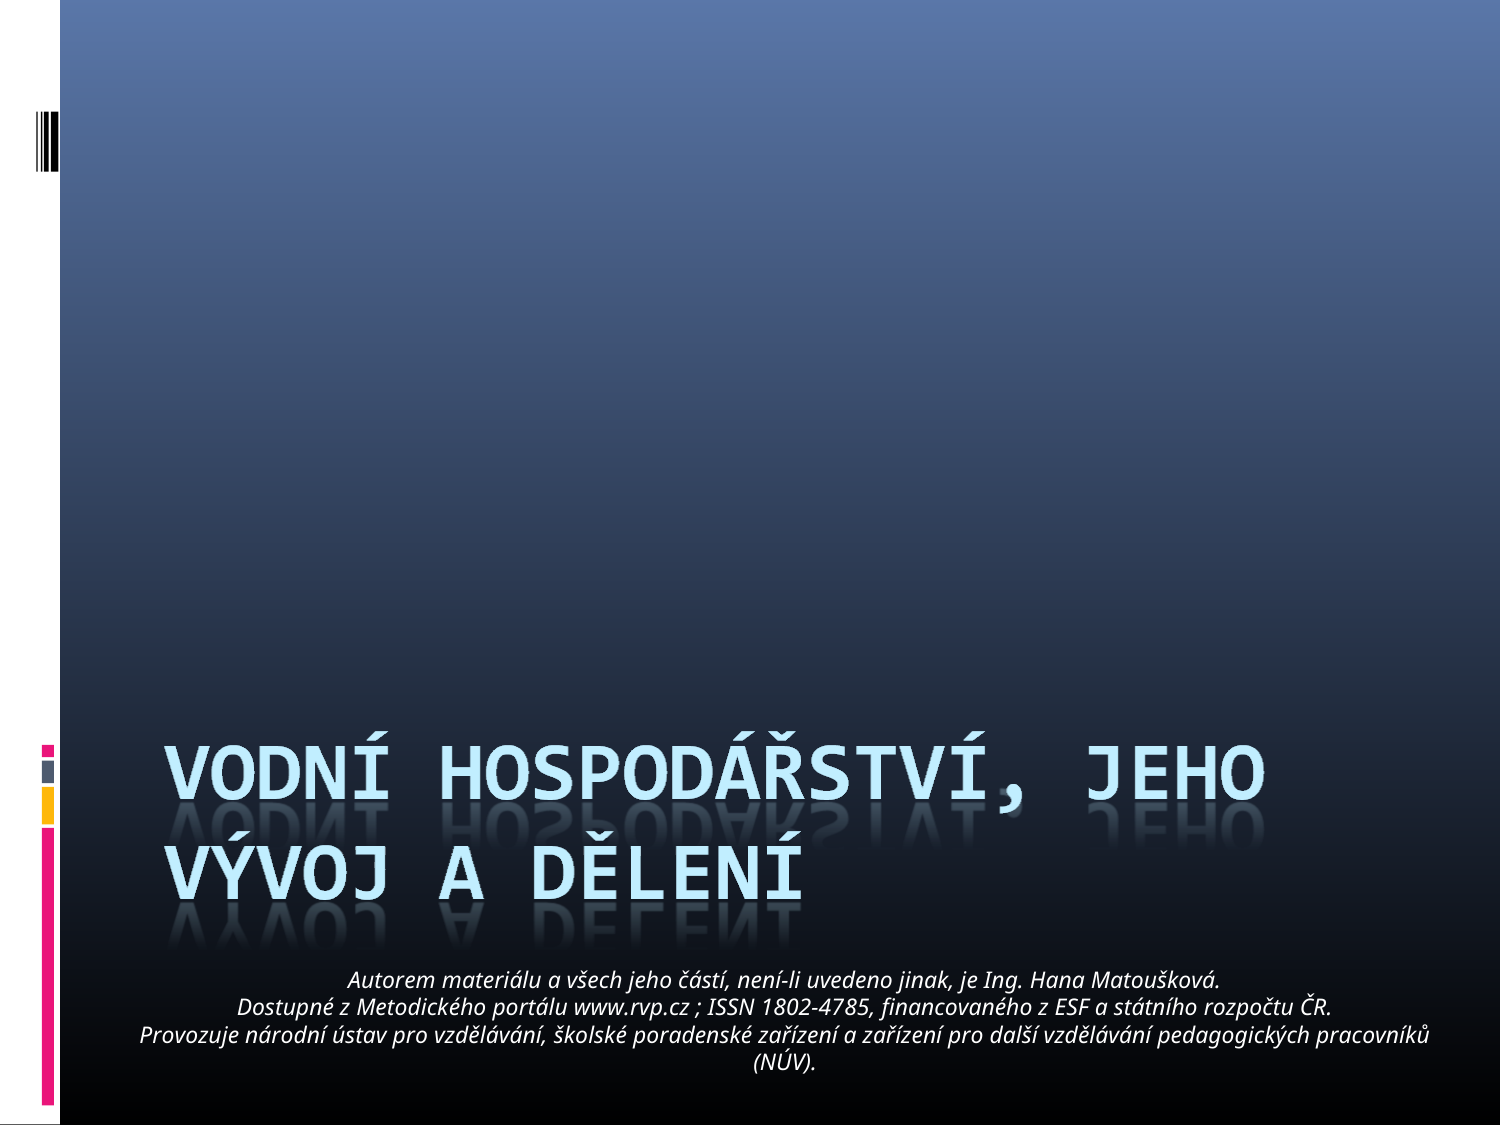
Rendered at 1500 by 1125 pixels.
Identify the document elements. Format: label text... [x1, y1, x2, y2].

text_box Autorem materiálu a všech jeho částí, není-li uvedeno jinak, je Ing. Hana Matoušková. Dostupné z Metodického portálu www.rvp.cz ; ISSN 1802-4785, financovaného z ESF a státního rozpočtu ČR. Provozuje národní ústav pro vzdělávání, školské poradenské zařízení a zařízení pro další vzdělávání pedagogických pracovníků (NÚV). [100, 957, 1471, 1084]
text_box [111, 695, 1427, 957]
